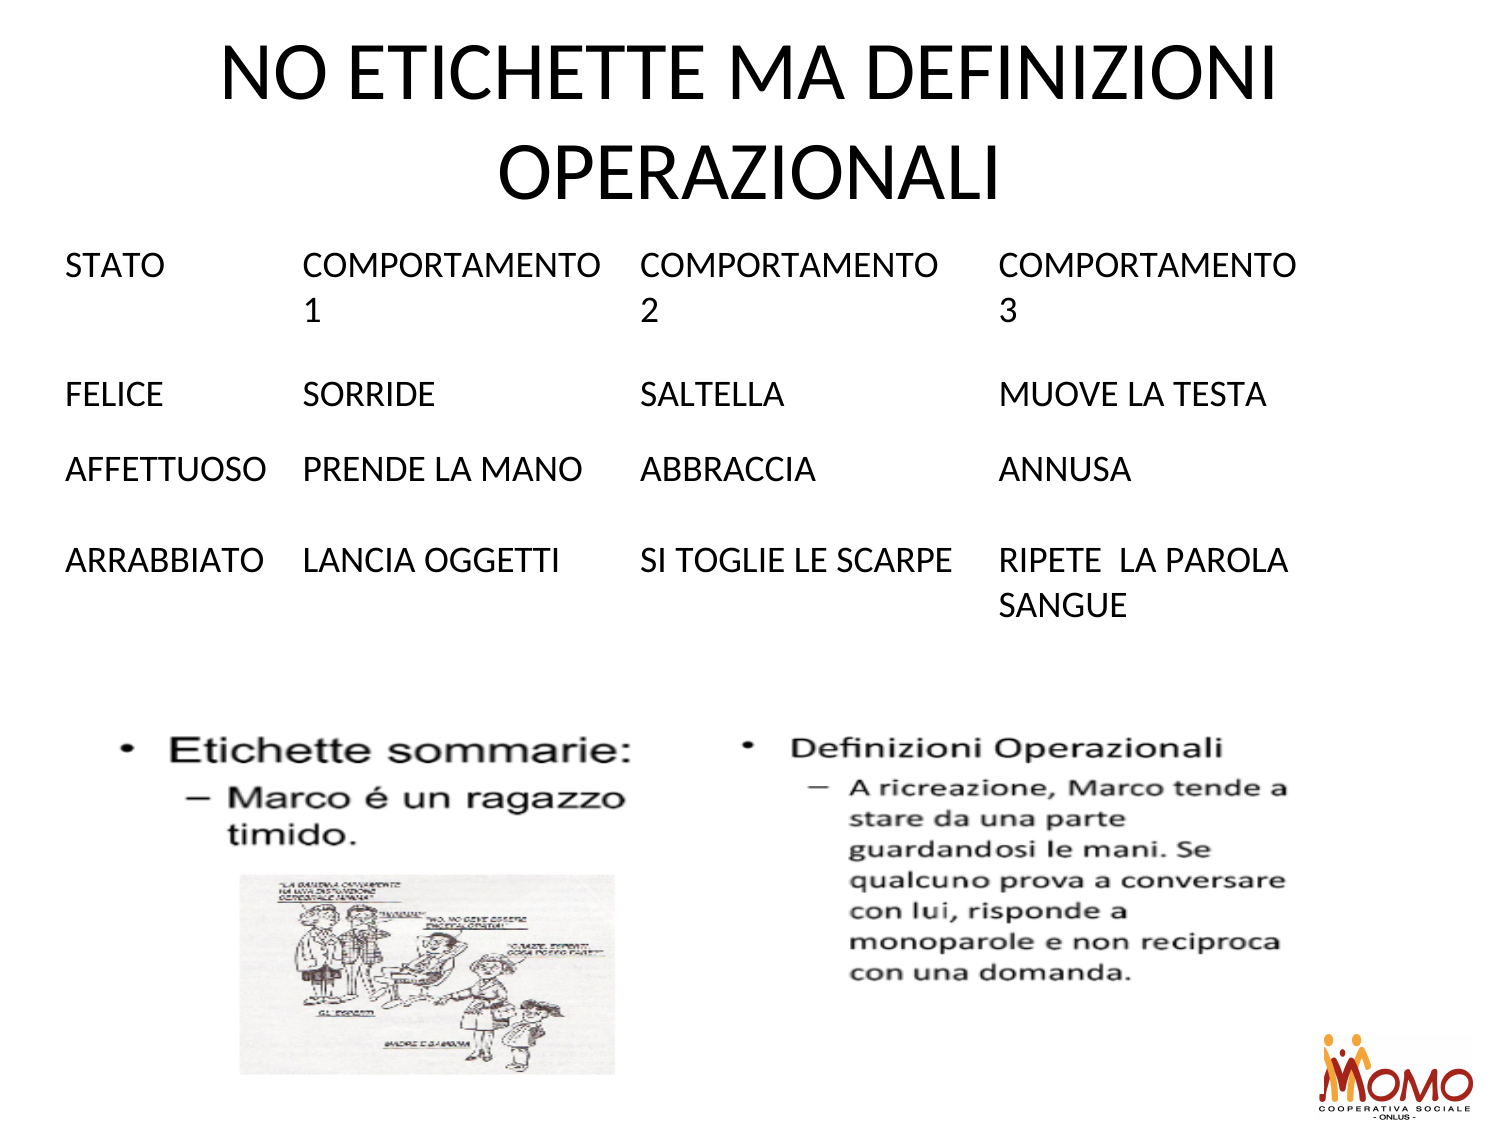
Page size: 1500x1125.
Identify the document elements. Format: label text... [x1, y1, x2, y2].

table_cell [1321, 361, 1359, 436]
table_cell RIPETE LA PAROLA SANGUE [984, 528, 1321, 680]
table_cell ABBRACCIA [626, 436, 984, 528]
table_cell ANNUSA [984, 436, 1321, 528]
title NO ETICHETTE MA DEFINIZIONI OPERAZIONALI [75, 0, 1426, 233]
table_header STATO [50, 233, 288, 361]
table_header [1321, 233, 1359, 361]
table_cell PRENDE LA MANO [288, 436, 626, 528]
table_header COMPORTAMENTO 3 [984, 233, 1321, 361]
table_cell SI TOGLIE LE SCARPE [626, 528, 984, 680]
picture [112, 680, 1473, 1121]
table_cell MUOVE LA TESTA [984, 361, 1321, 436]
table_cell AFFETTUOSO [50, 436, 288, 528]
table_cell [50, 686, 112, 761]
table_cell ARRABBIATO [50, 528, 288, 686]
table_cell [1321, 436, 1359, 528]
table_cell FELICE [50, 361, 288, 436]
table_cell [1324, 686, 1359, 761]
table_header COMPORTAMENTO 2 [626, 233, 984, 361]
table_cell LANCIA OGGETTI [288, 528, 626, 680]
table_cell [1321, 528, 1359, 686]
table_cell SORRIDE [288, 361, 626, 436]
table_header COMPORTAMENTO 1 [288, 233, 626, 361]
table_cell SALTELLA [626, 361, 984, 436]
